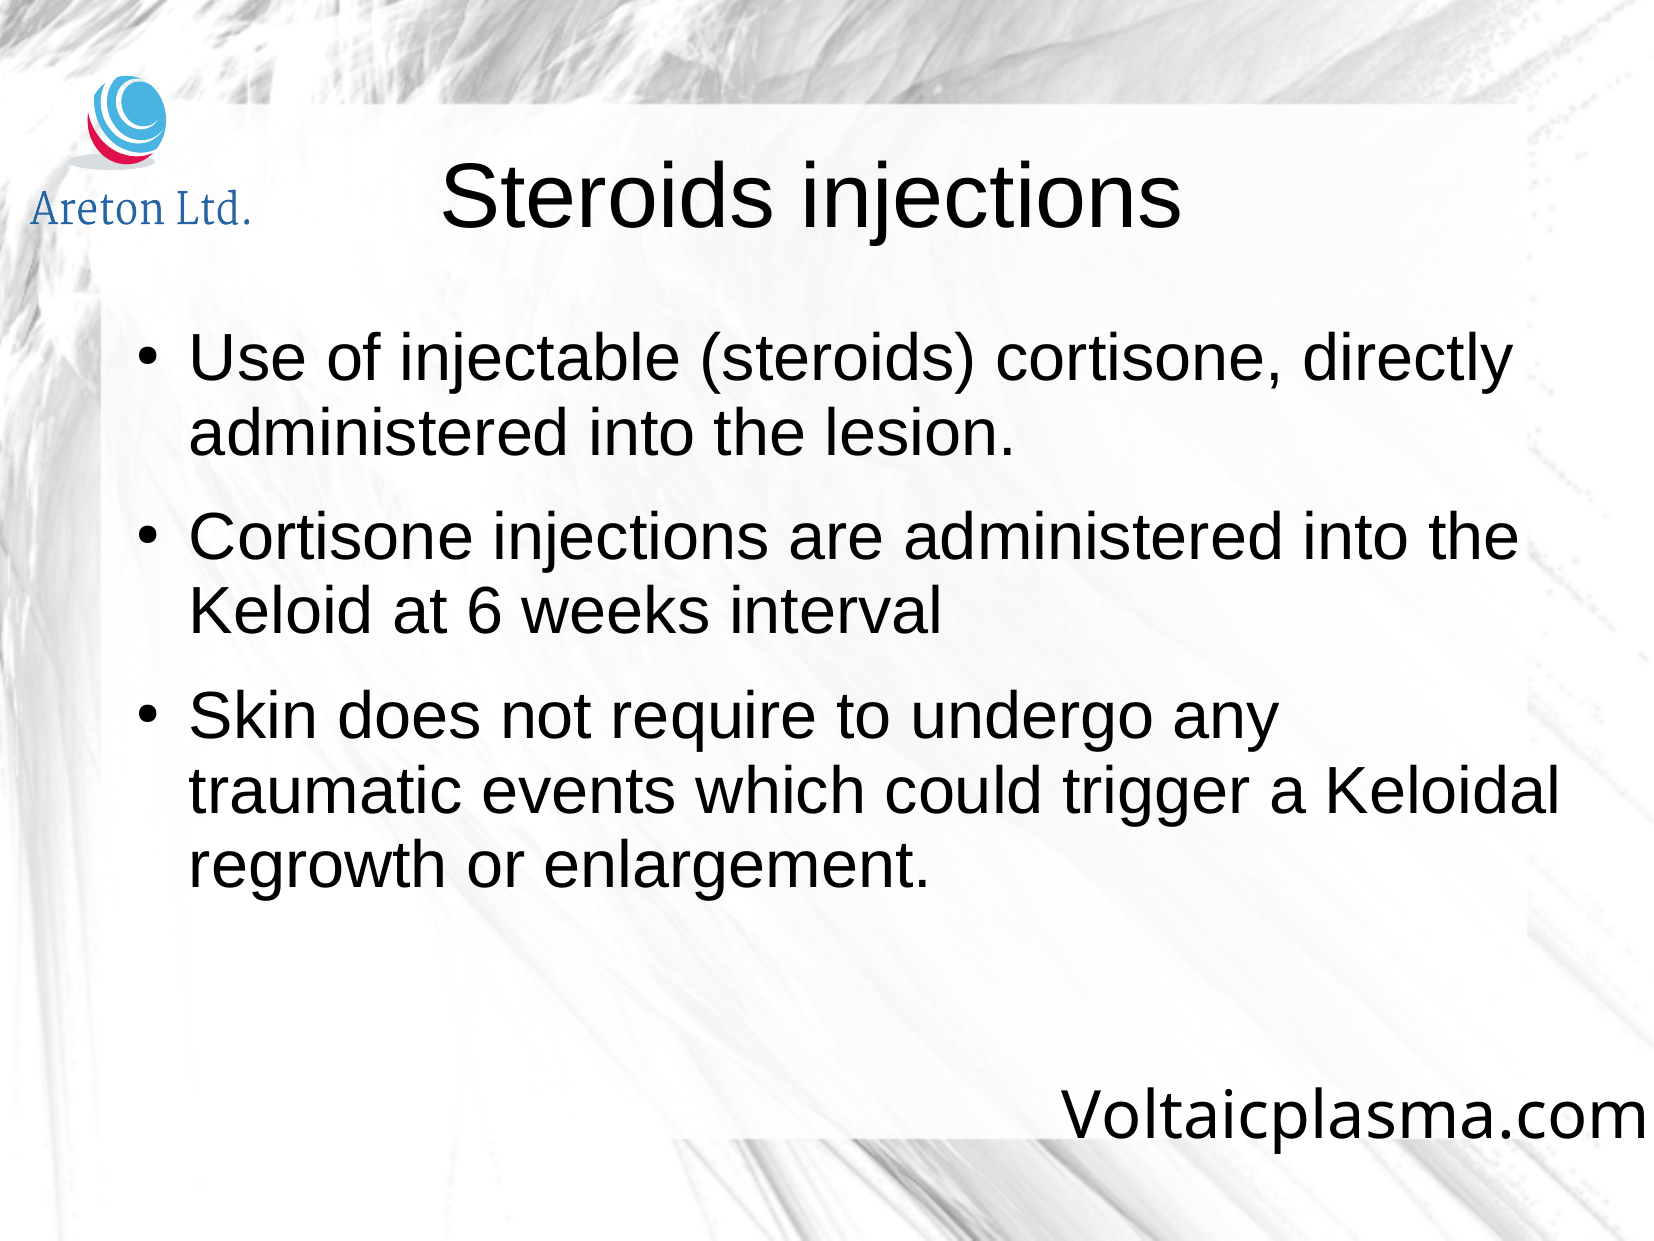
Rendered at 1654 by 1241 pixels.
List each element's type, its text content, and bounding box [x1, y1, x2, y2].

text_box Voltaicplasma.com [630, 799, 1654, 1241]
picture [0, 0, 1654, 1241]
title Steroids injections [316, 112, 1506, 281]
list Use of injectable (steroids) cortisone, directly administered into the lesion. Cortisone injections are administered into the Keloid at 6 weeks interval Skin does not require to undergo any traumatic events which could trigger a Keloidal regrowth or enlargement. [118, 319, 1571, 945]
